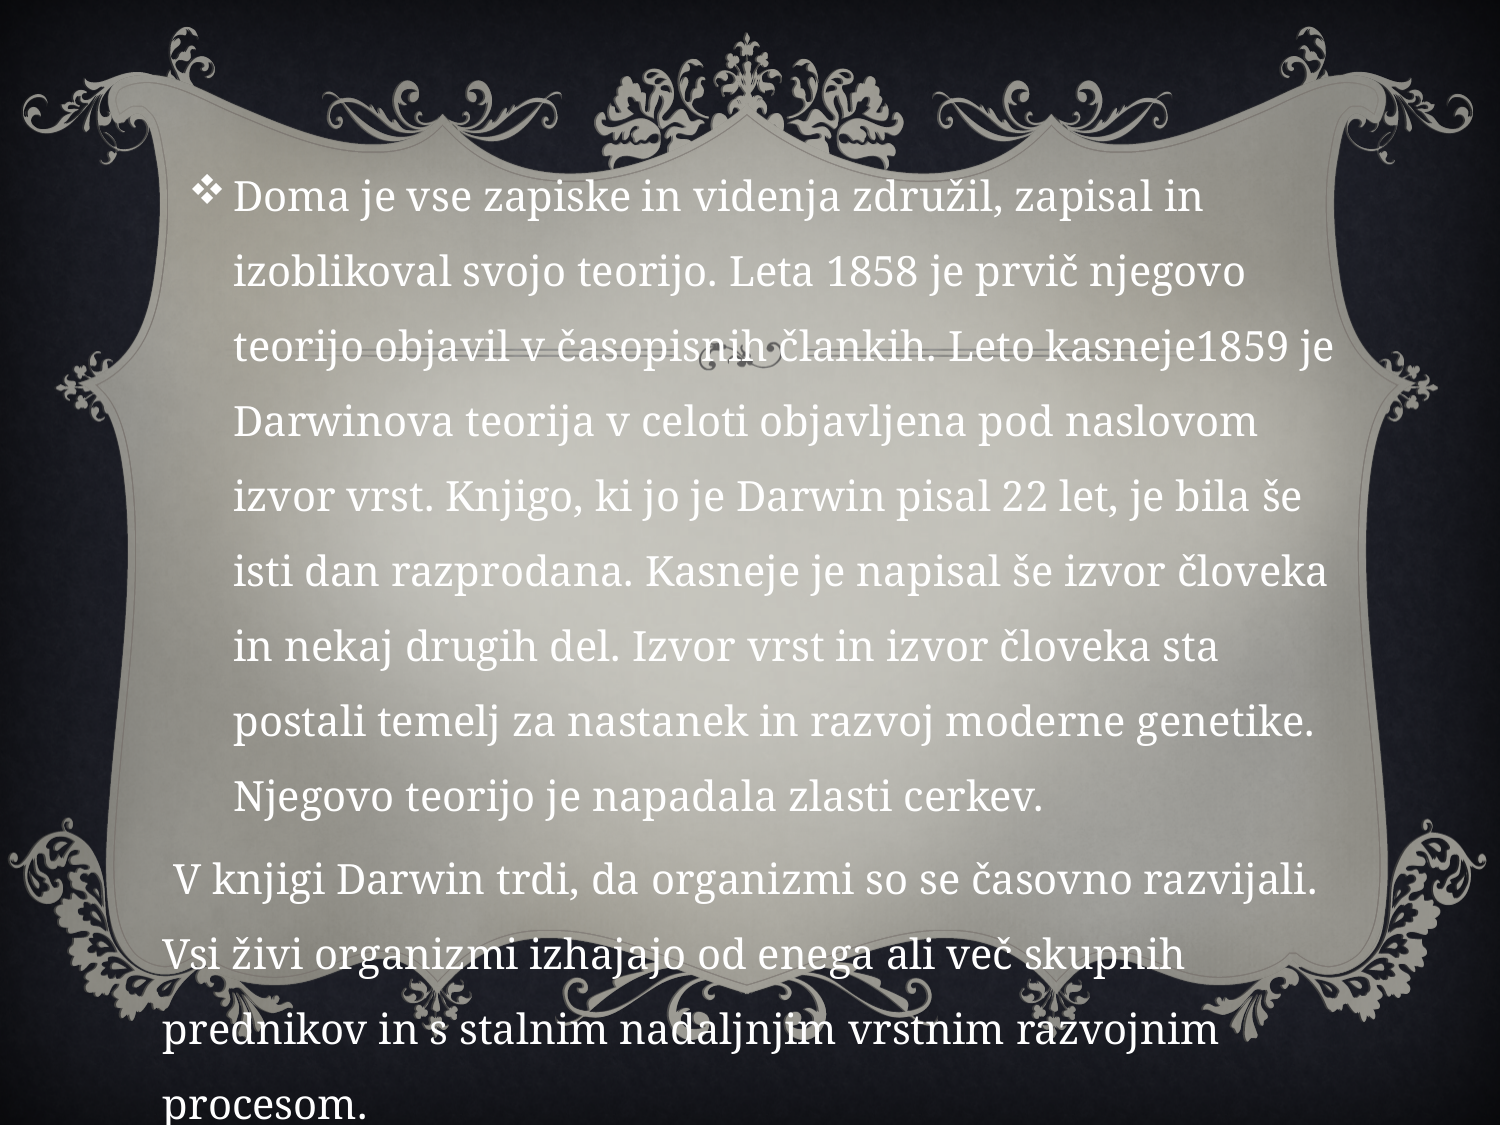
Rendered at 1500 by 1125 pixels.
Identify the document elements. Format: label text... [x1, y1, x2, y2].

picture [170, 1099, 181, 1117]
list Doma je vse zapiske in videnja združil, zapisal in izoblikoval svojo teorijo. Leta 1858 je prvič njegovo teorijo objavil v časopisnih člankih. Leto kasneje1859 je Darwinova teorija v celoti objavljena pod naslovom izvor vrst. Knjigo, ki jo je Darwin pisal 22 let, je bila še isti dan razprodana. Kasneje je napisal še izvor človeka in nekaj drugih del. Izvor vrst in izvor človeka sta postali temelj za nastanek in razvoj moderne genetike. Njegovo teorijo je napadala zlasti cerkev. V knjigi Darwin trdi, da organizmi so se časovno razvijali. Vsi živi organizmi izhajajo od enega ali več skupnih prednikov in s stalnim nadaljnjim vrstnim razvojnim procesom. [147, 137, 1376, 1005]
picture [0, 0, 1500, 1125]
